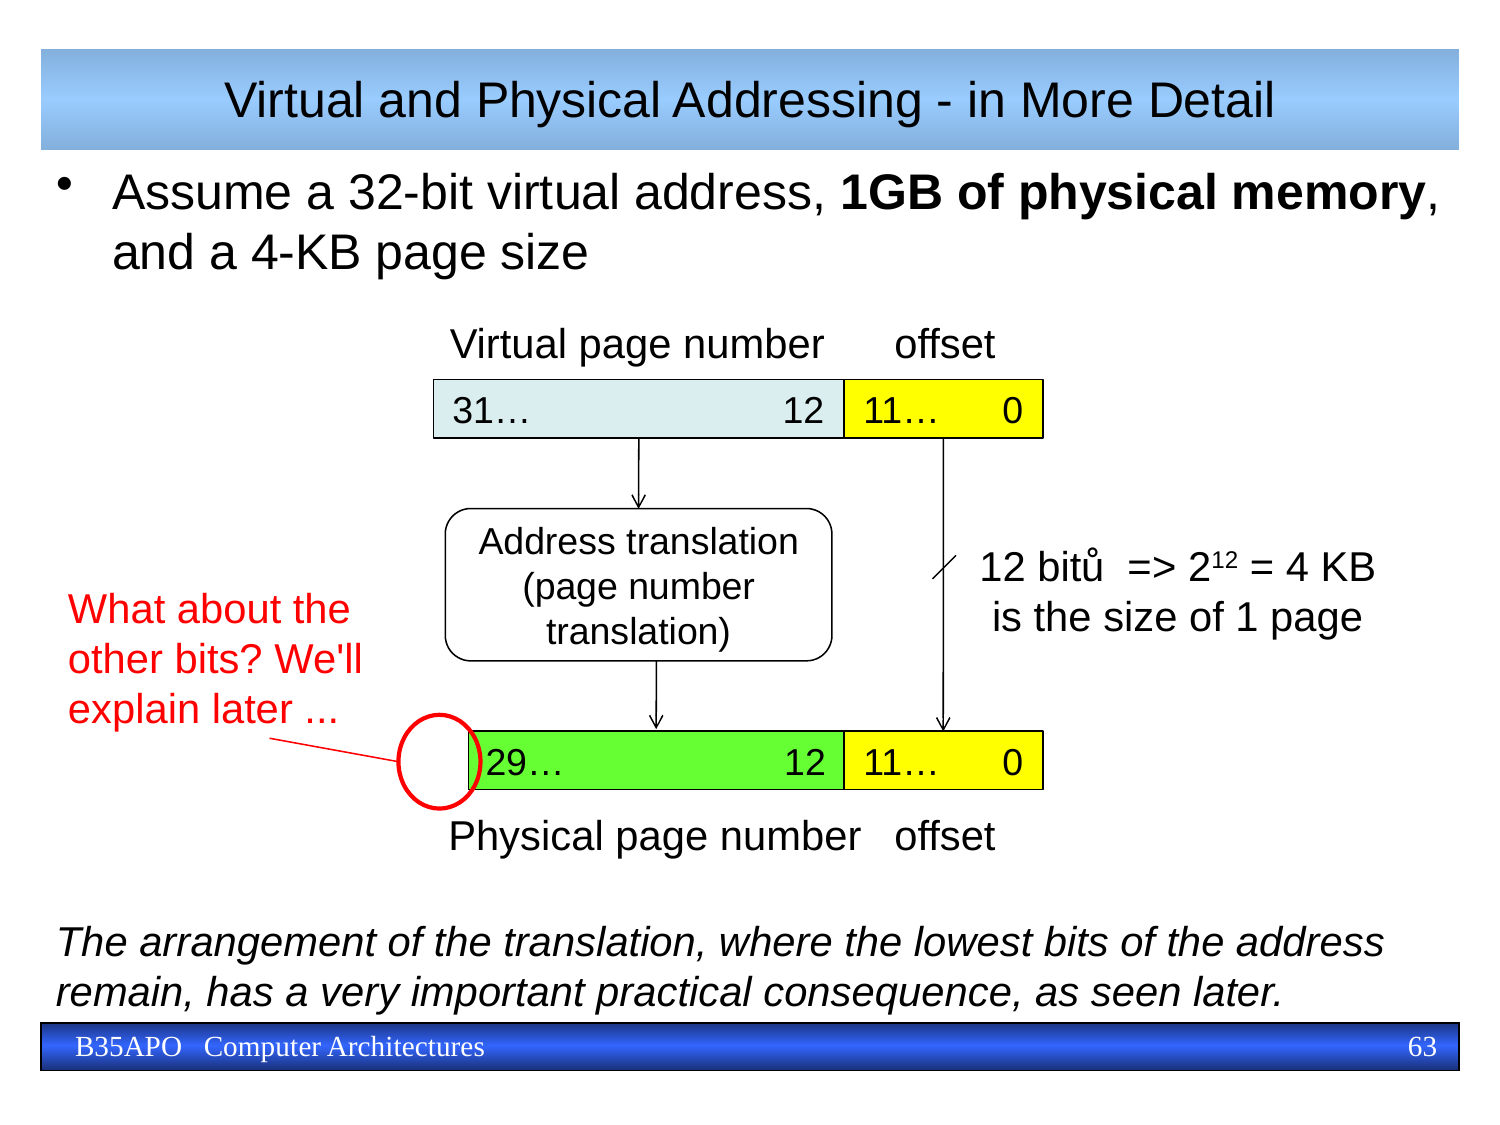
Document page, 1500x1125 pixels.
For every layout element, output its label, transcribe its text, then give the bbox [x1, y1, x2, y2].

text_box 29… 12 [468, 733, 478, 790]
text_box 11… 0 [843, 731, 1043, 790]
text_box 11… 0 [843, 379, 1043, 439]
text_box What about the other bits? We'll explain later ... [53, 574, 393, 740]
text_box Address translation (page number translation) [445, 508, 832, 661]
text_box 29… 12 [473, 730, 844, 790]
text_box offset [879, 801, 1011, 867]
text_box Assume a 32-bit virtual address, 1GB of physical memory, and a 4-KB page size [41, 152, 1500, 310]
text_box The arrangement of the translation, where the lowest bits of the address remain, has a very important practical consequence, as seen later. [41, 907, 1471, 1022]
text_box 31… 12 [433, 379, 843, 439]
text_box offset [879, 309, 1011, 375]
text_box Virtual page number [435, 309, 841, 375]
text_box Physical page number [433, 801, 879, 867]
title Virtual and Physical Addressing - in More Detail [41, 49, 1459, 150]
text_box 12 bitů => 212 = 4 KB is the size of 1 page [960, 531, 1395, 647]
